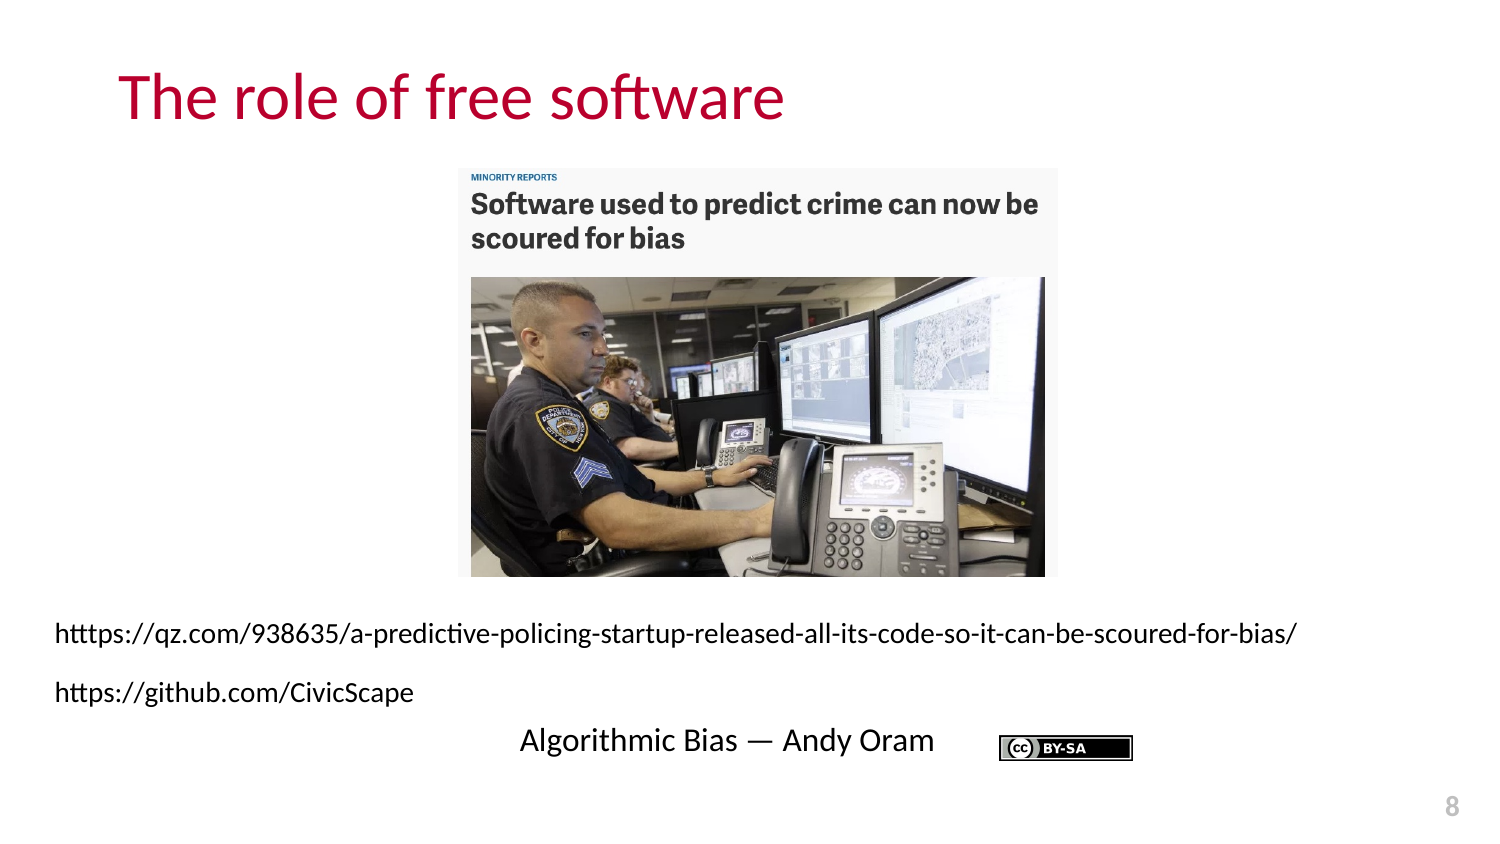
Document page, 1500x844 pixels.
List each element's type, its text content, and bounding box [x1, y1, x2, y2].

list Algorithmic Bias — Andy Oram [207, 717, 1248, 794]
slide_number <number> [1125, 782, 1475, 828]
picture [458, 168, 1058, 577]
title The role of free software [103, 45, 1397, 197]
text_box htttps://qz.com/938635/a-predictive-policing-startup-released-all-its-code-so-it-can-be-scoured-for-bias/ https://github.com/CivicScape [39, 614, 1483, 717]
picture [999, 735, 1133, 761]
